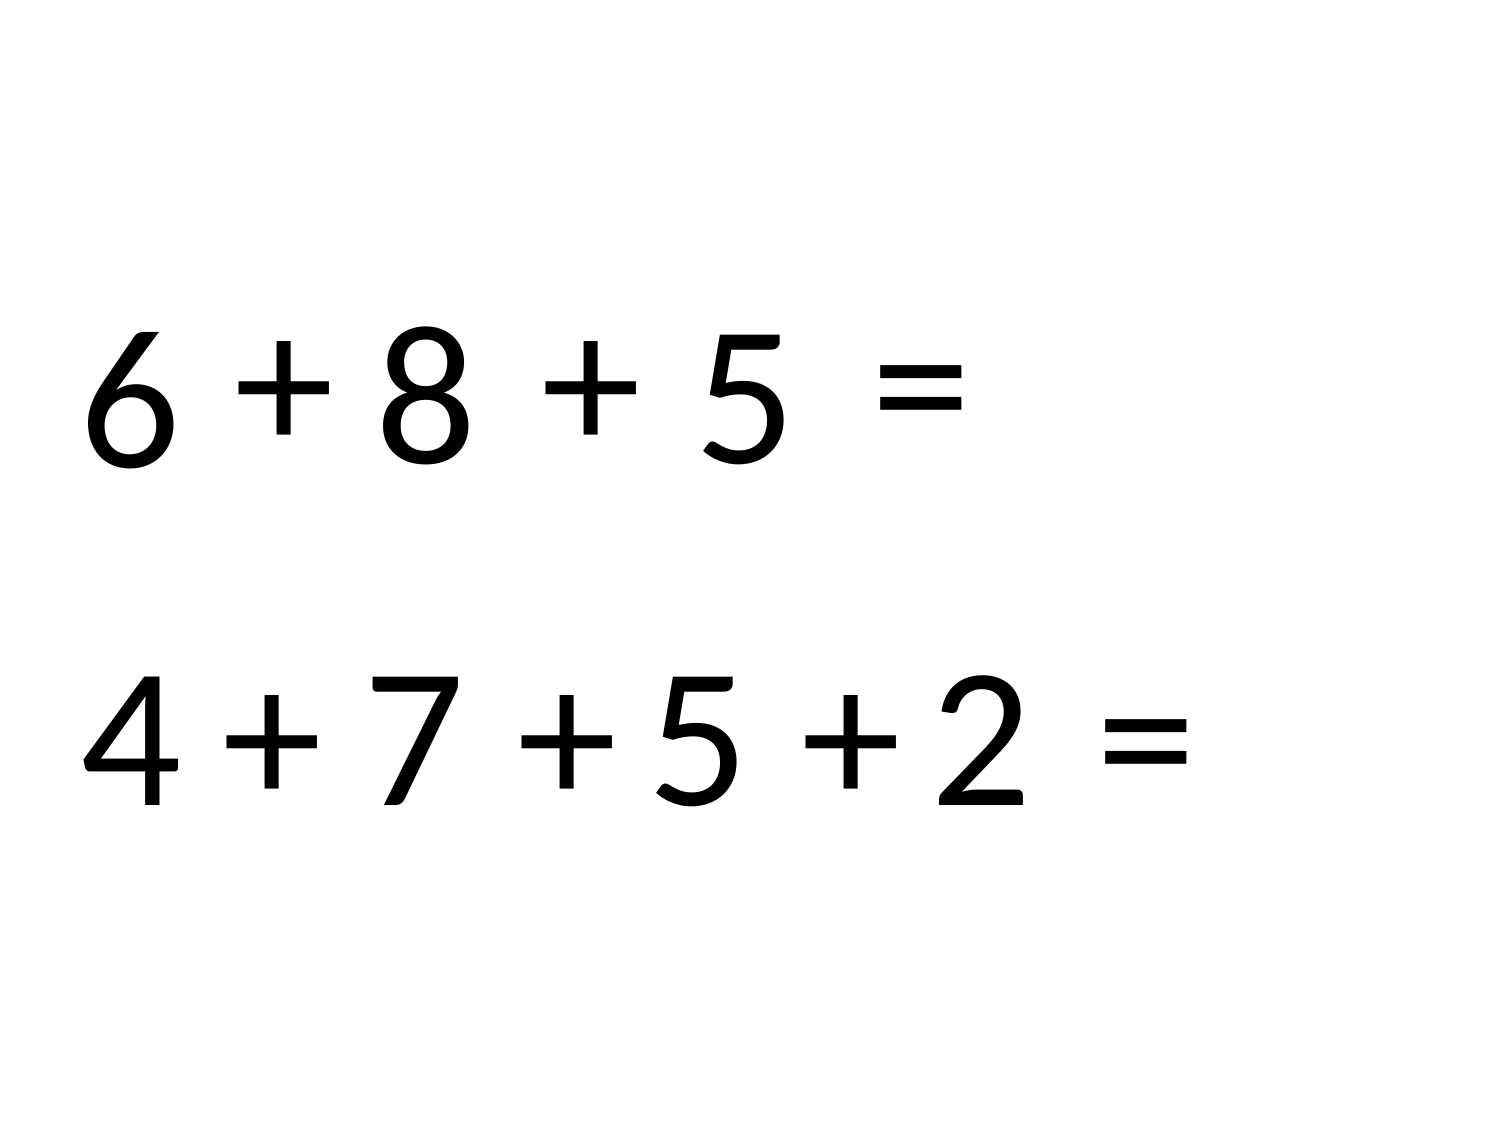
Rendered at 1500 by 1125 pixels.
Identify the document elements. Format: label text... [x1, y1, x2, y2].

text_box + [219, 243, 349, 499]
text_box 5 [632, 597, 764, 854]
text_box + [786, 597, 916, 854]
text_box + [526, 243, 656, 499]
text_box 2 [916, 597, 1048, 854]
text_box 5 [679, 255, 811, 511]
text_box = [1081, 597, 1211, 854]
text_box 4 [65, 597, 197, 854]
text_box 7 [349, 597, 481, 854]
text_box 6 [65, 260, 197, 516]
text_box + [207, 597, 337, 854]
text_box = [857, 243, 987, 499]
text_box + [502, 597, 632, 854]
text_box 8 [360, 255, 492, 511]
